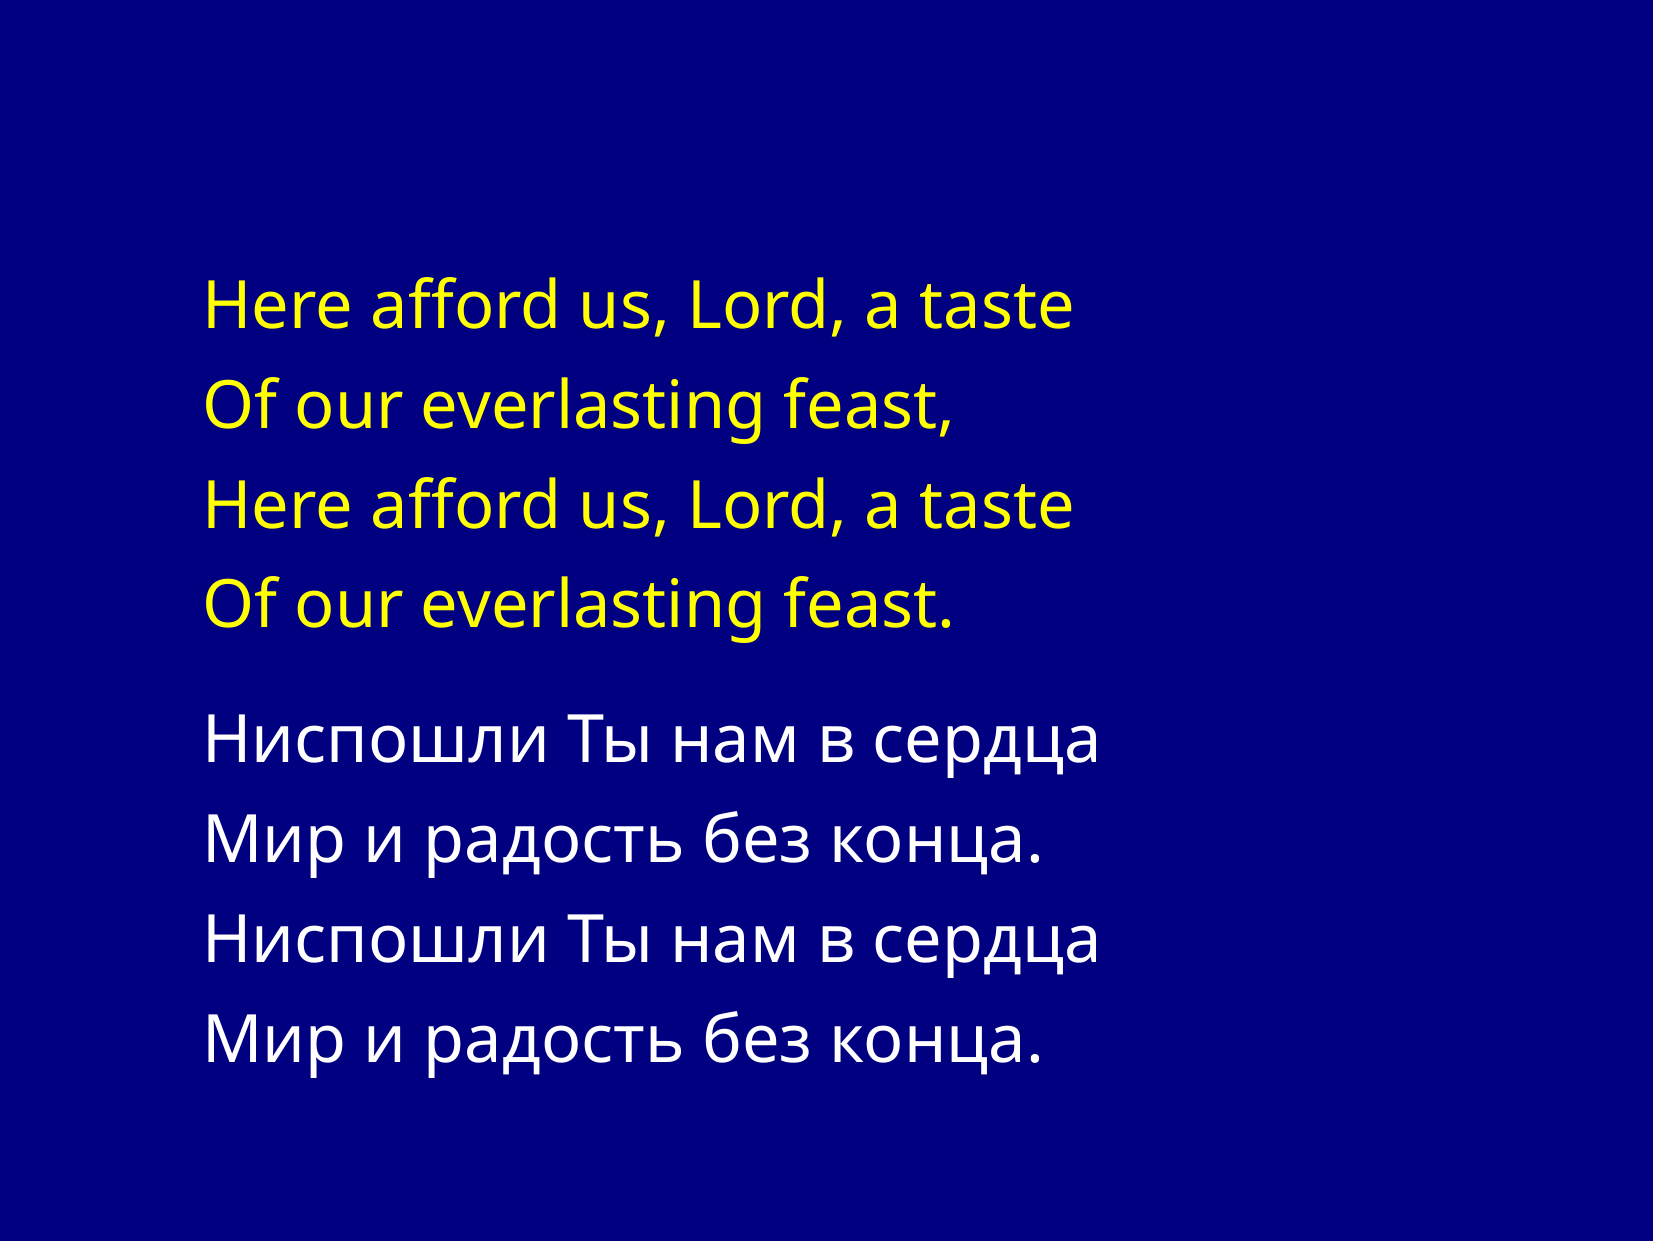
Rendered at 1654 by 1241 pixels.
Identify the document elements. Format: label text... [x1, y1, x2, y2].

text_box Ниспошли Ты нам в сердца Мир и радость без конца. Ниспошли Ты нам в сердца Мир и радость без конца. [75, 675, 1576, 1163]
text_box Here afford us, Lord, a taste Of our everlasting feast, Here afford us, Lord, a taste Of our everlasting feast. [75, 150, 1576, 638]
